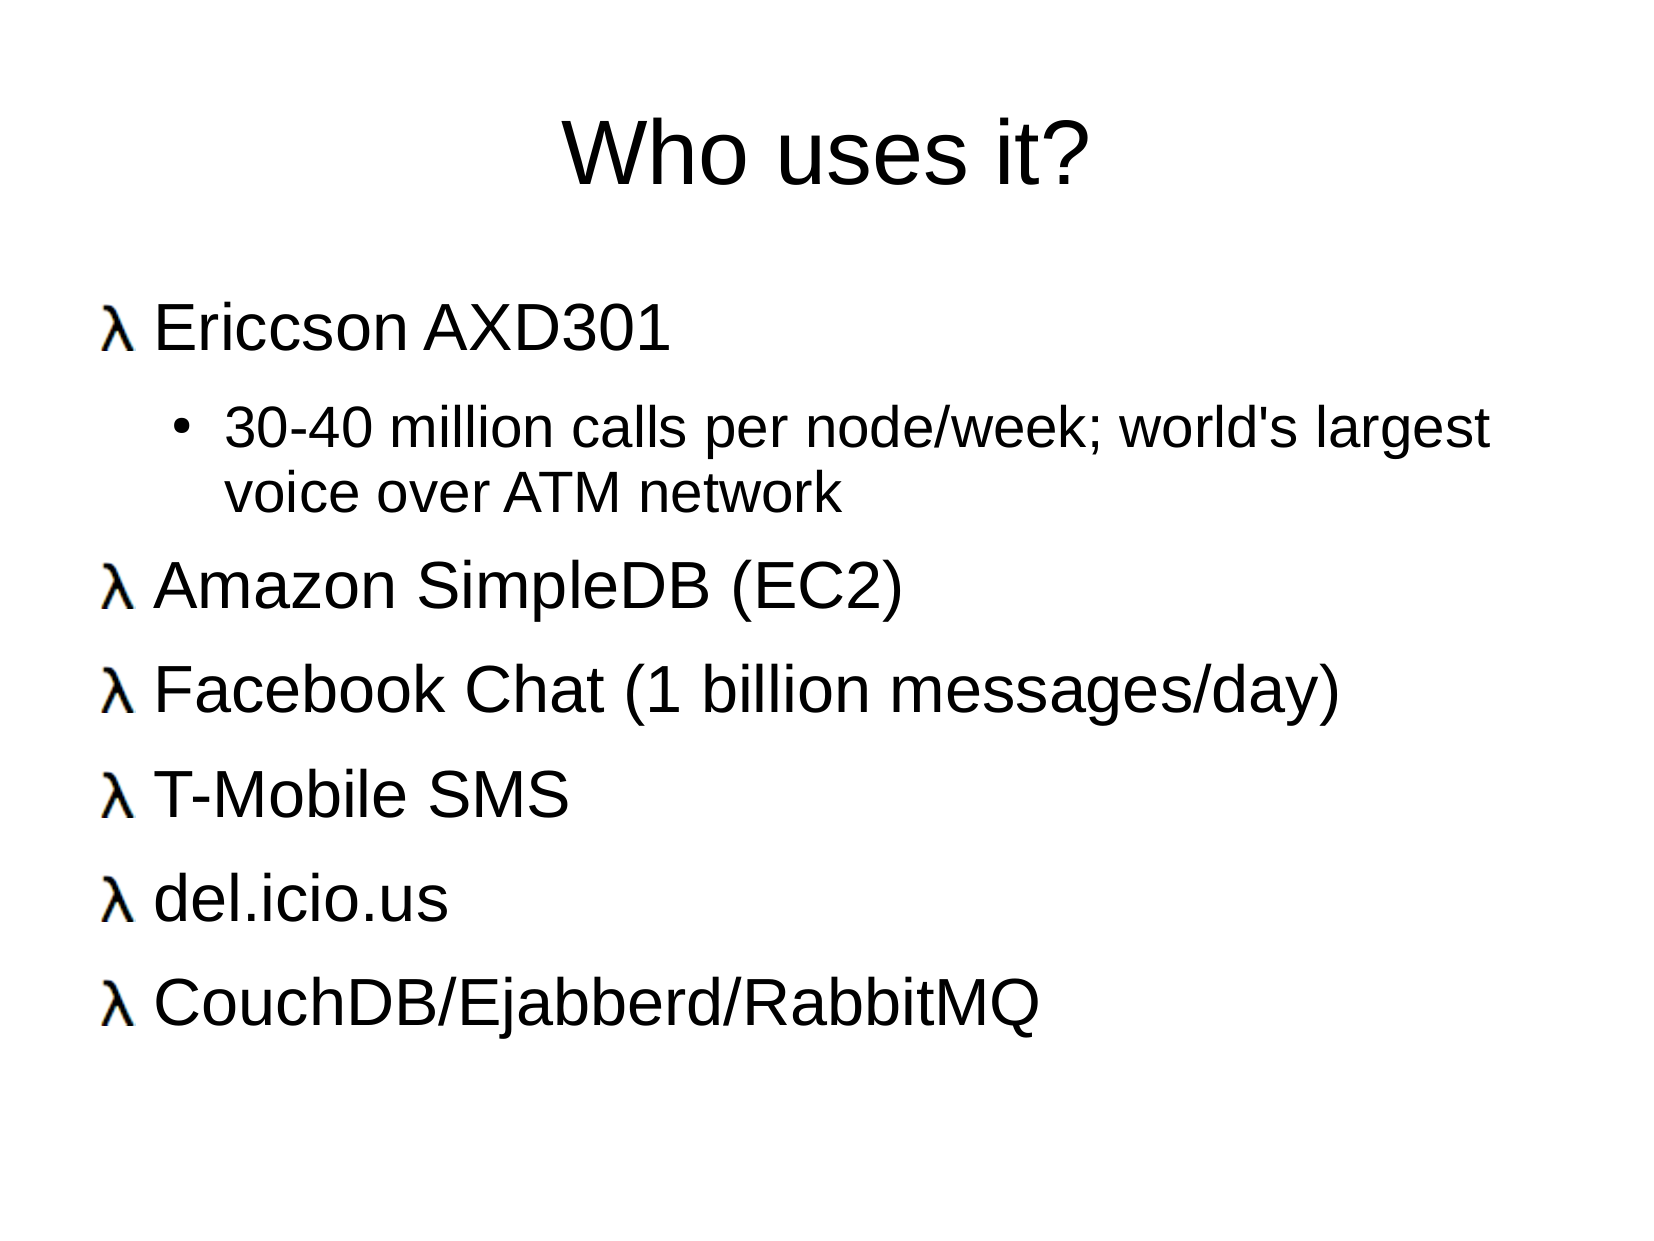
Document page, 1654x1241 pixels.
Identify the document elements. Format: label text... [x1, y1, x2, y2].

title Who uses it? [82, 56, 1571, 250]
list Ericcson AXD301 30-40 million calls per node/week; world's largest voice over ATM network Amazon SimpleDB (EC2) Facebook Chat (1 billion messages/day) T-Mobile SMS del.icio.us CouchDB/Ejabberd/RabbitMQ [82, 290, 1571, 1094]
